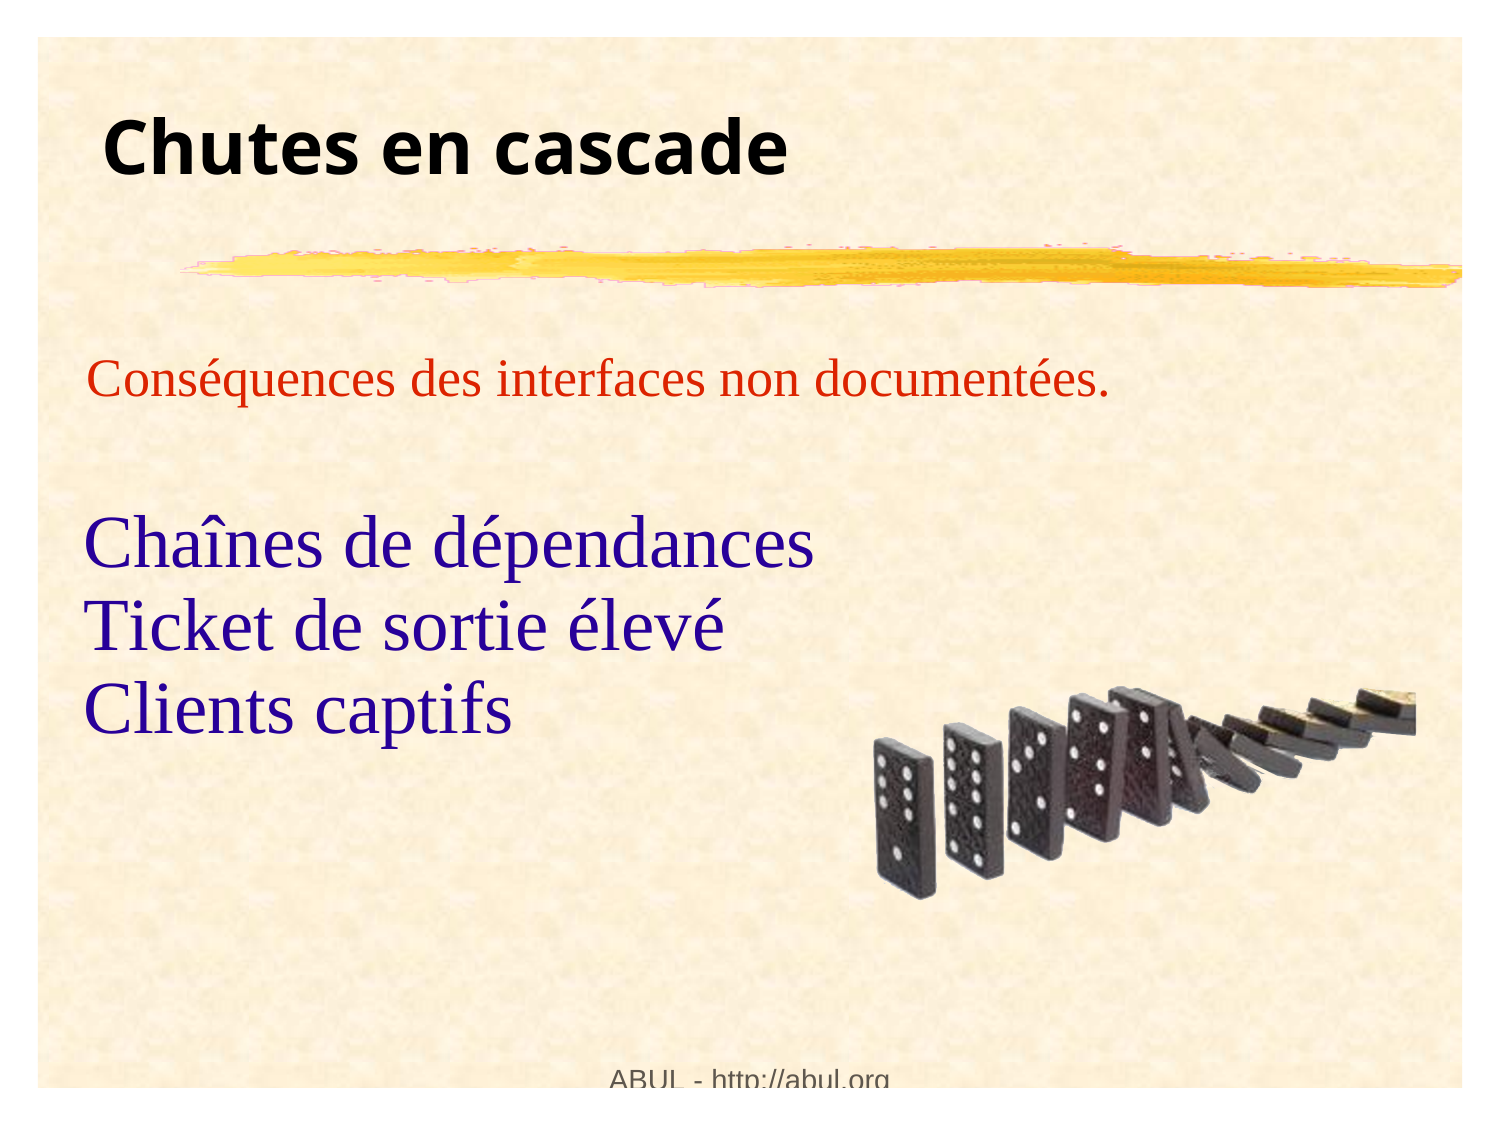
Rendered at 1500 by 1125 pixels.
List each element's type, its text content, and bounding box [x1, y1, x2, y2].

picture [806, 1076, 813, 1088]
picture [748, 1076, 755, 1088]
picture [612, 1084, 624, 1088]
title Chutes en cascade [101, 39, 1312, 253]
text_box Conséquences des interfaces non documentées. [86, 347, 1414, 414]
picture [852, 1076, 860, 1088]
picture [878, 1076, 886, 1088]
text_box Chaînes de dépendances Ticket de sortie élevé Clients captifs [83, 500, 962, 834]
picture [37, 37, 1463, 1088]
picture [788, 1082, 795, 1088]
picture [633, 1072, 642, 1078]
picture [716, 1076, 723, 1088]
picture [732, 1076, 737, 1088]
picture [633, 1081, 643, 1088]
picture [614, 1073, 621, 1082]
